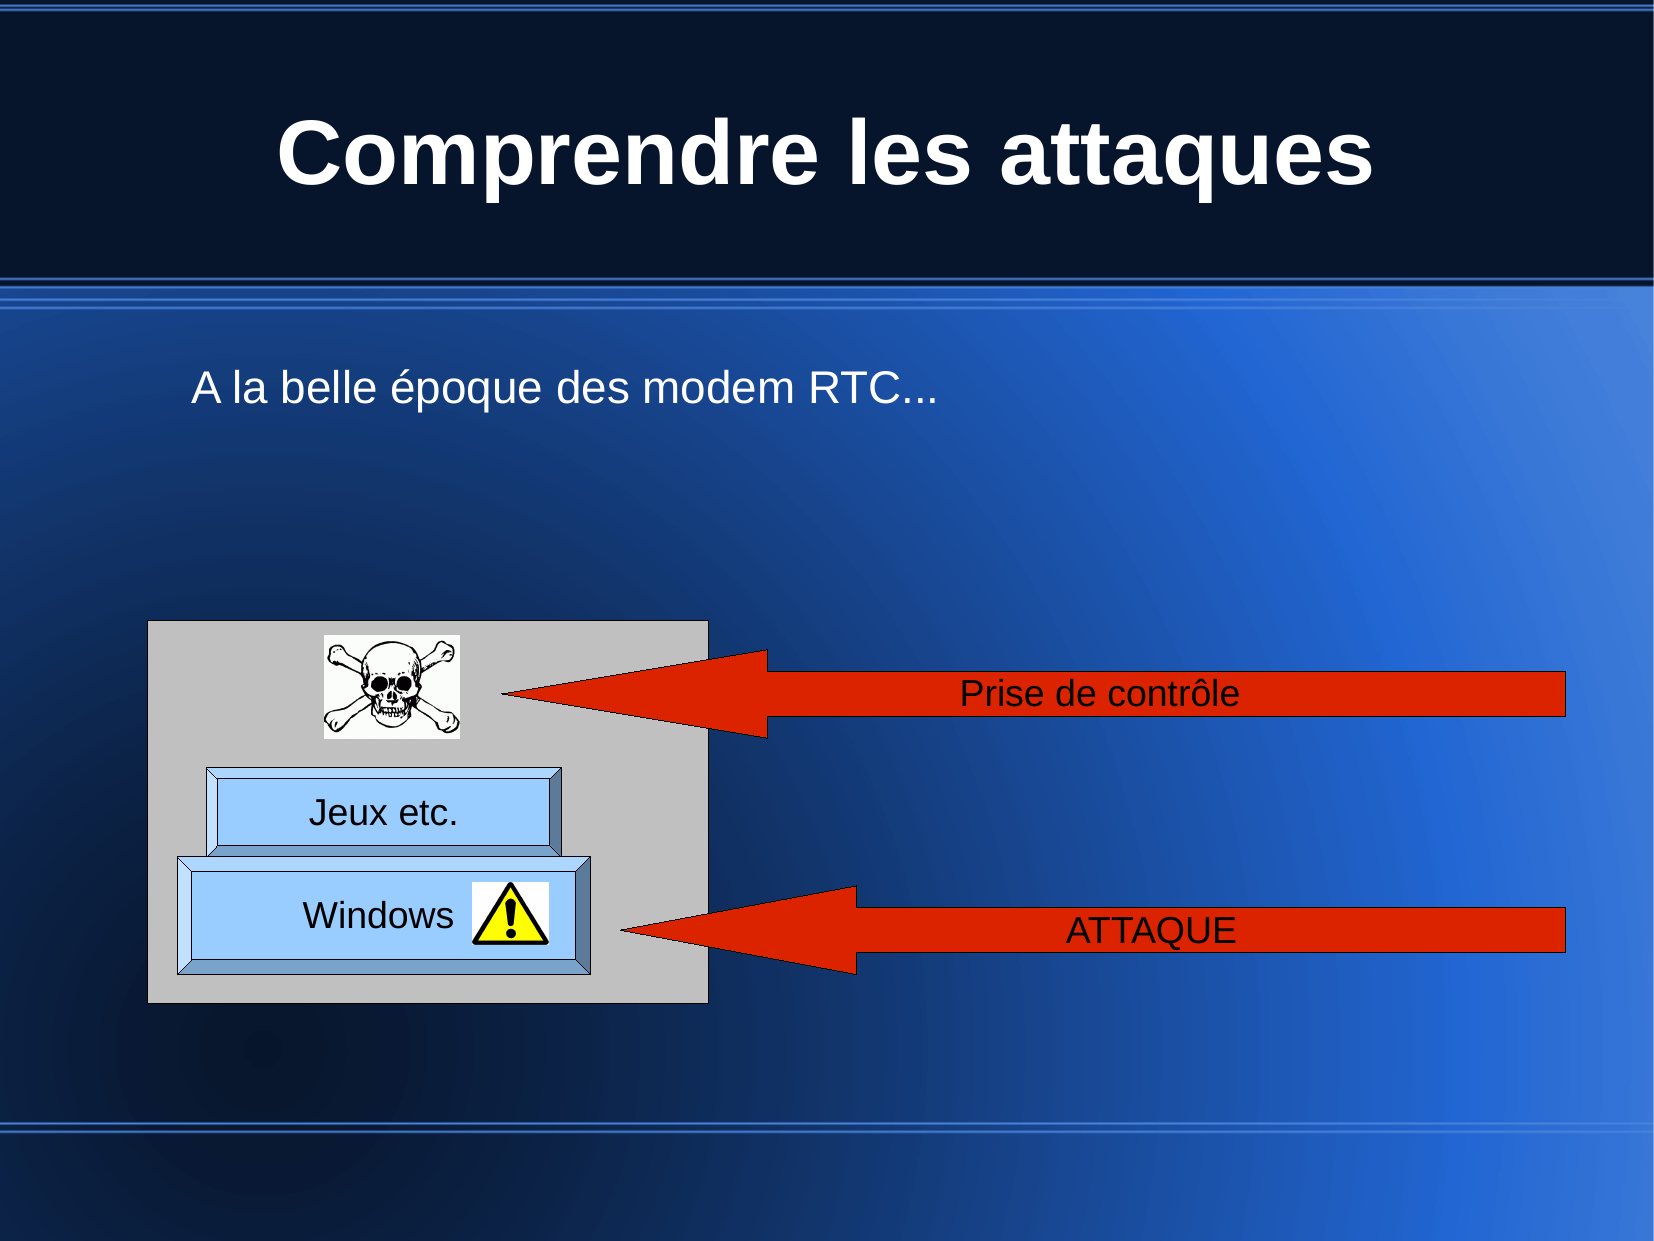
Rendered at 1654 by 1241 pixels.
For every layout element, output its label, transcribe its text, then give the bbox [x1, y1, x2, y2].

text_box ATTAQUE [620, 885, 1566, 975]
title Comprendre les attaques [82, 49, 1571, 257]
text_box Prise de contrôle [501, 649, 1566, 739]
text_box Jeux etc. [218, 779, 549, 845]
text_box Windows [192, 872, 575, 959]
text_box A la belle époque des modem RTC... [177, 354, 1152, 421]
text_box [147, 620, 709, 1004]
picture [0, 0, 1654, 1241]
